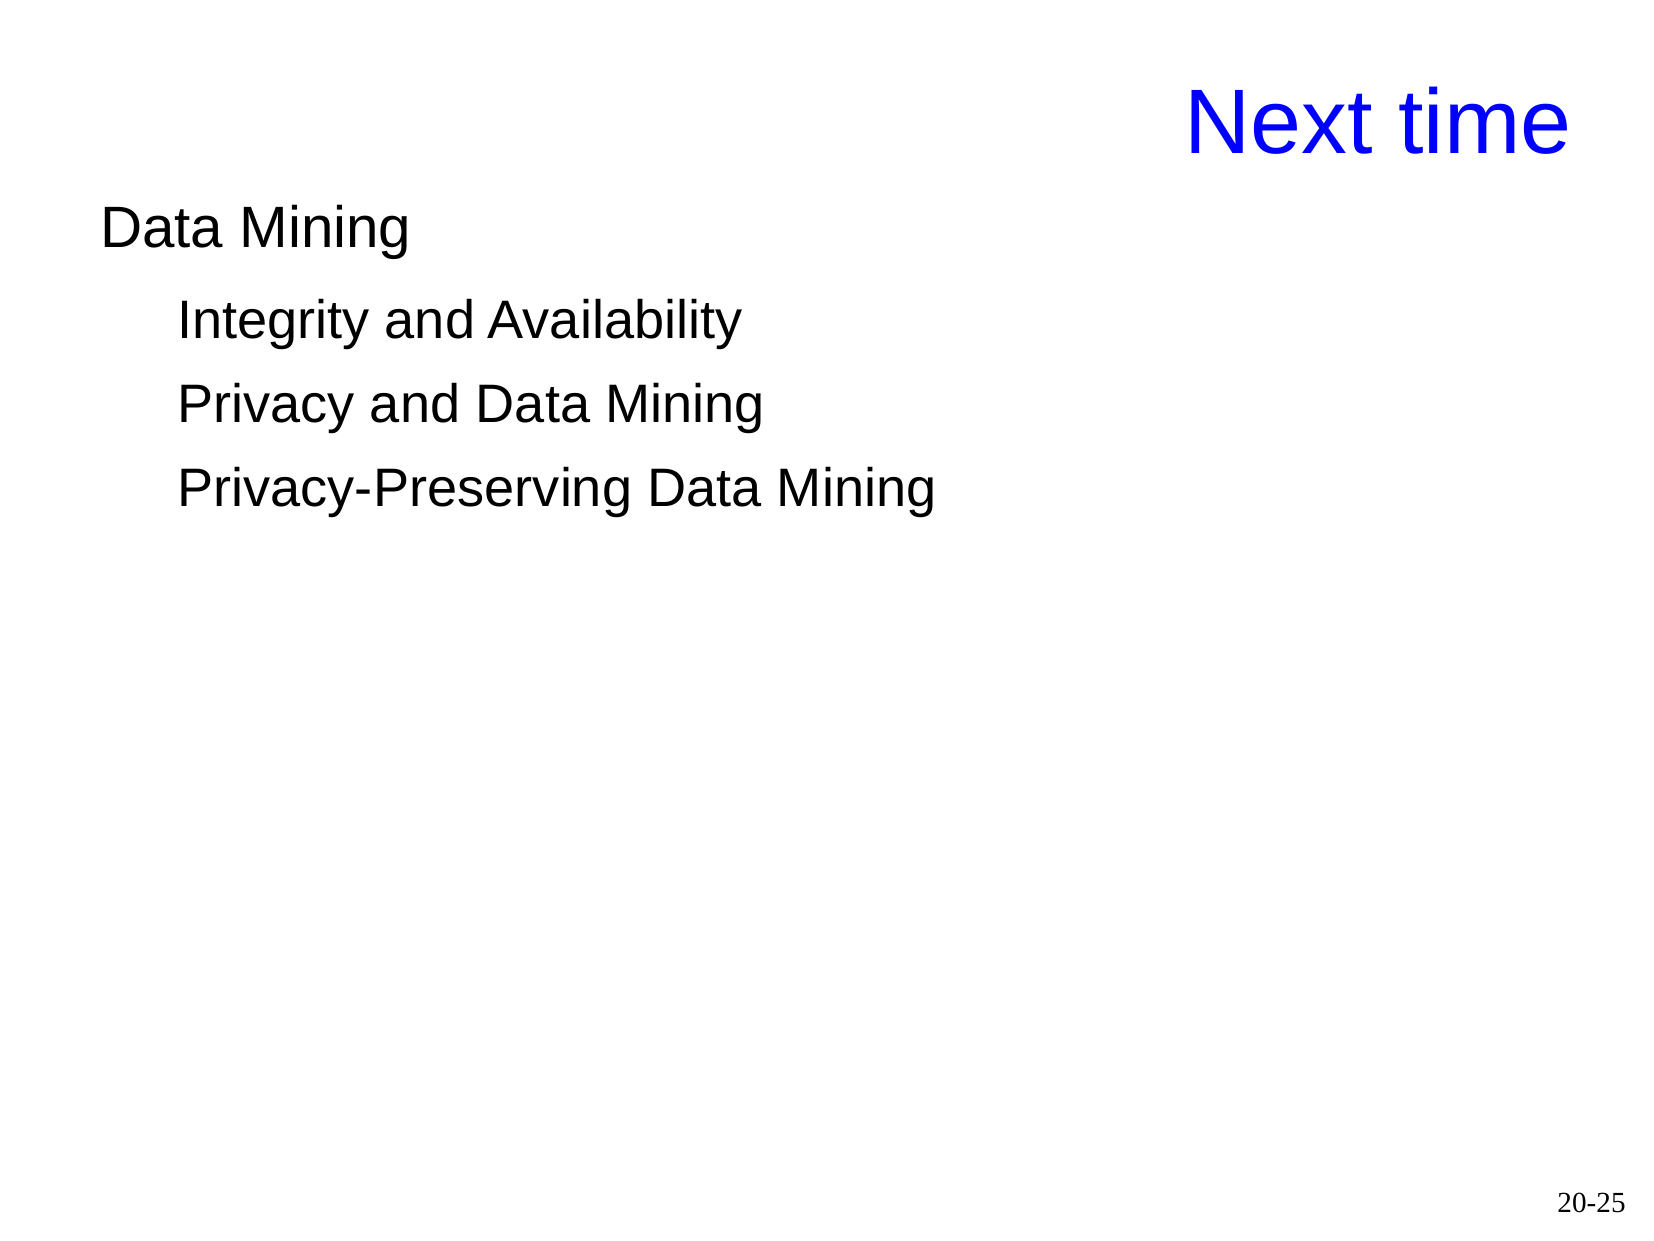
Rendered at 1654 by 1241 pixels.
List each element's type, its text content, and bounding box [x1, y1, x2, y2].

list Data Mining Integrity and Availability Privacy and Data Mining Privacy-Preserving Data Mining [82, 194, 1571, 982]
title Next time [84, 18, 1573, 226]
